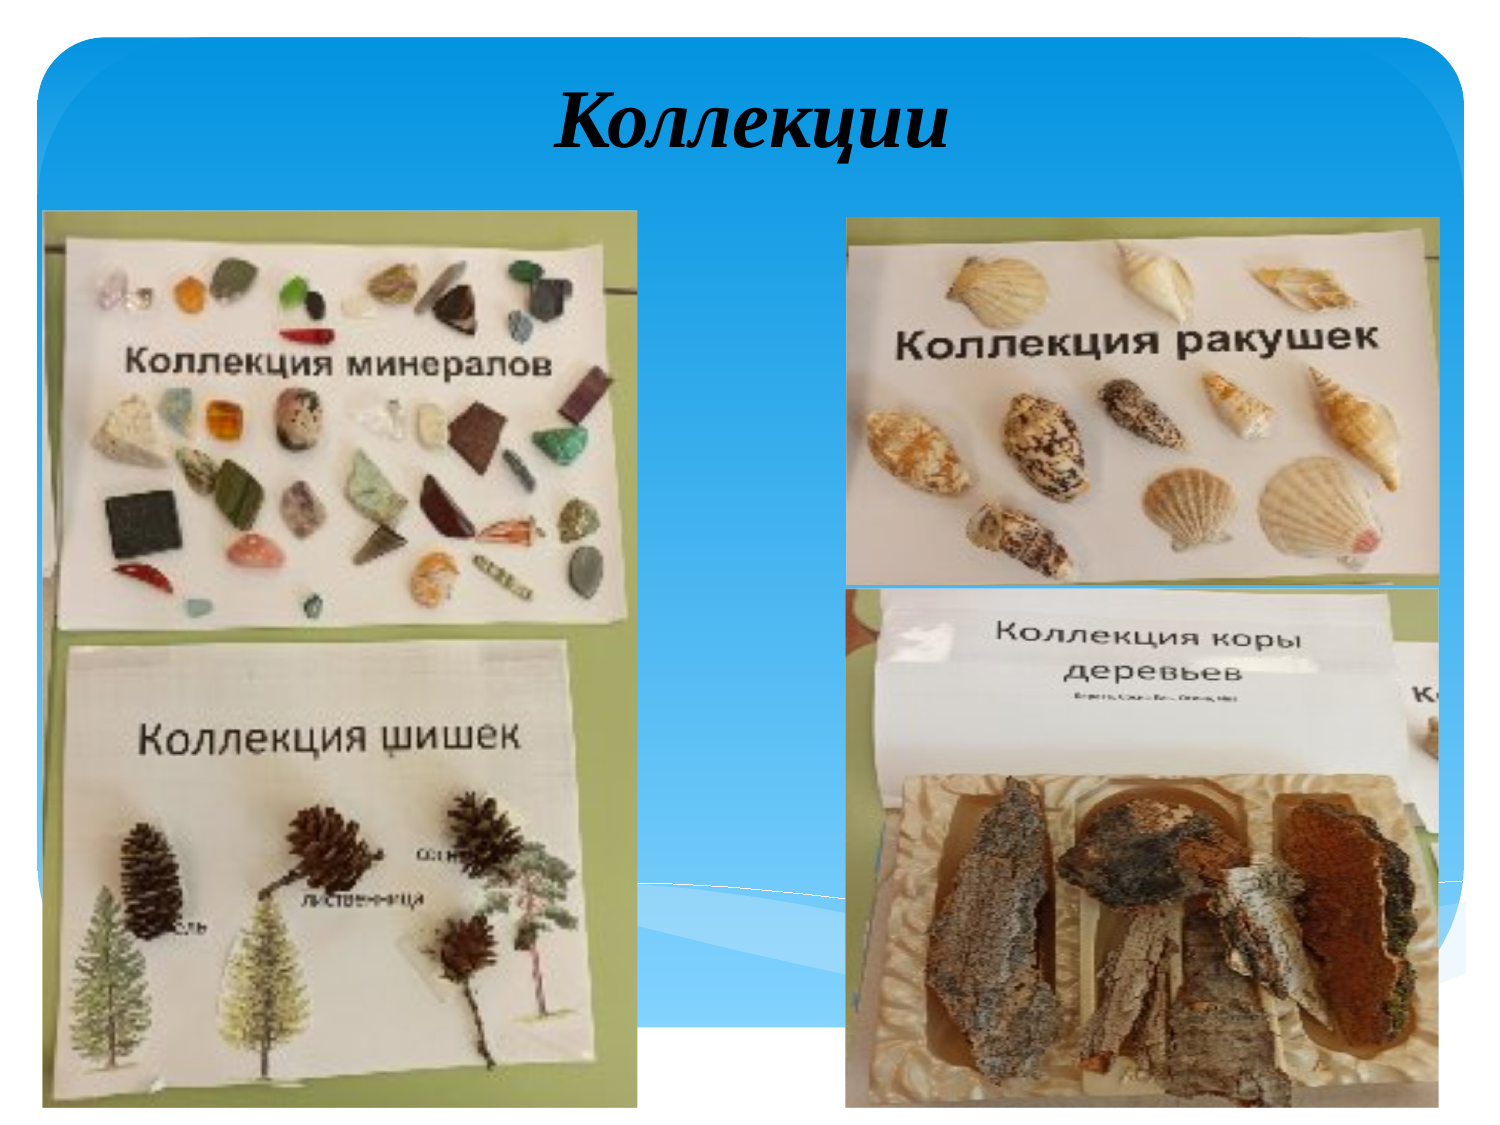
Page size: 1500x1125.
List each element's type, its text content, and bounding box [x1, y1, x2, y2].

picture [845, 217, 1440, 585]
text_box Коллекции [539, 66, 966, 174]
picture [844, 588, 1439, 1108]
picture [41, 210, 638, 1108]
